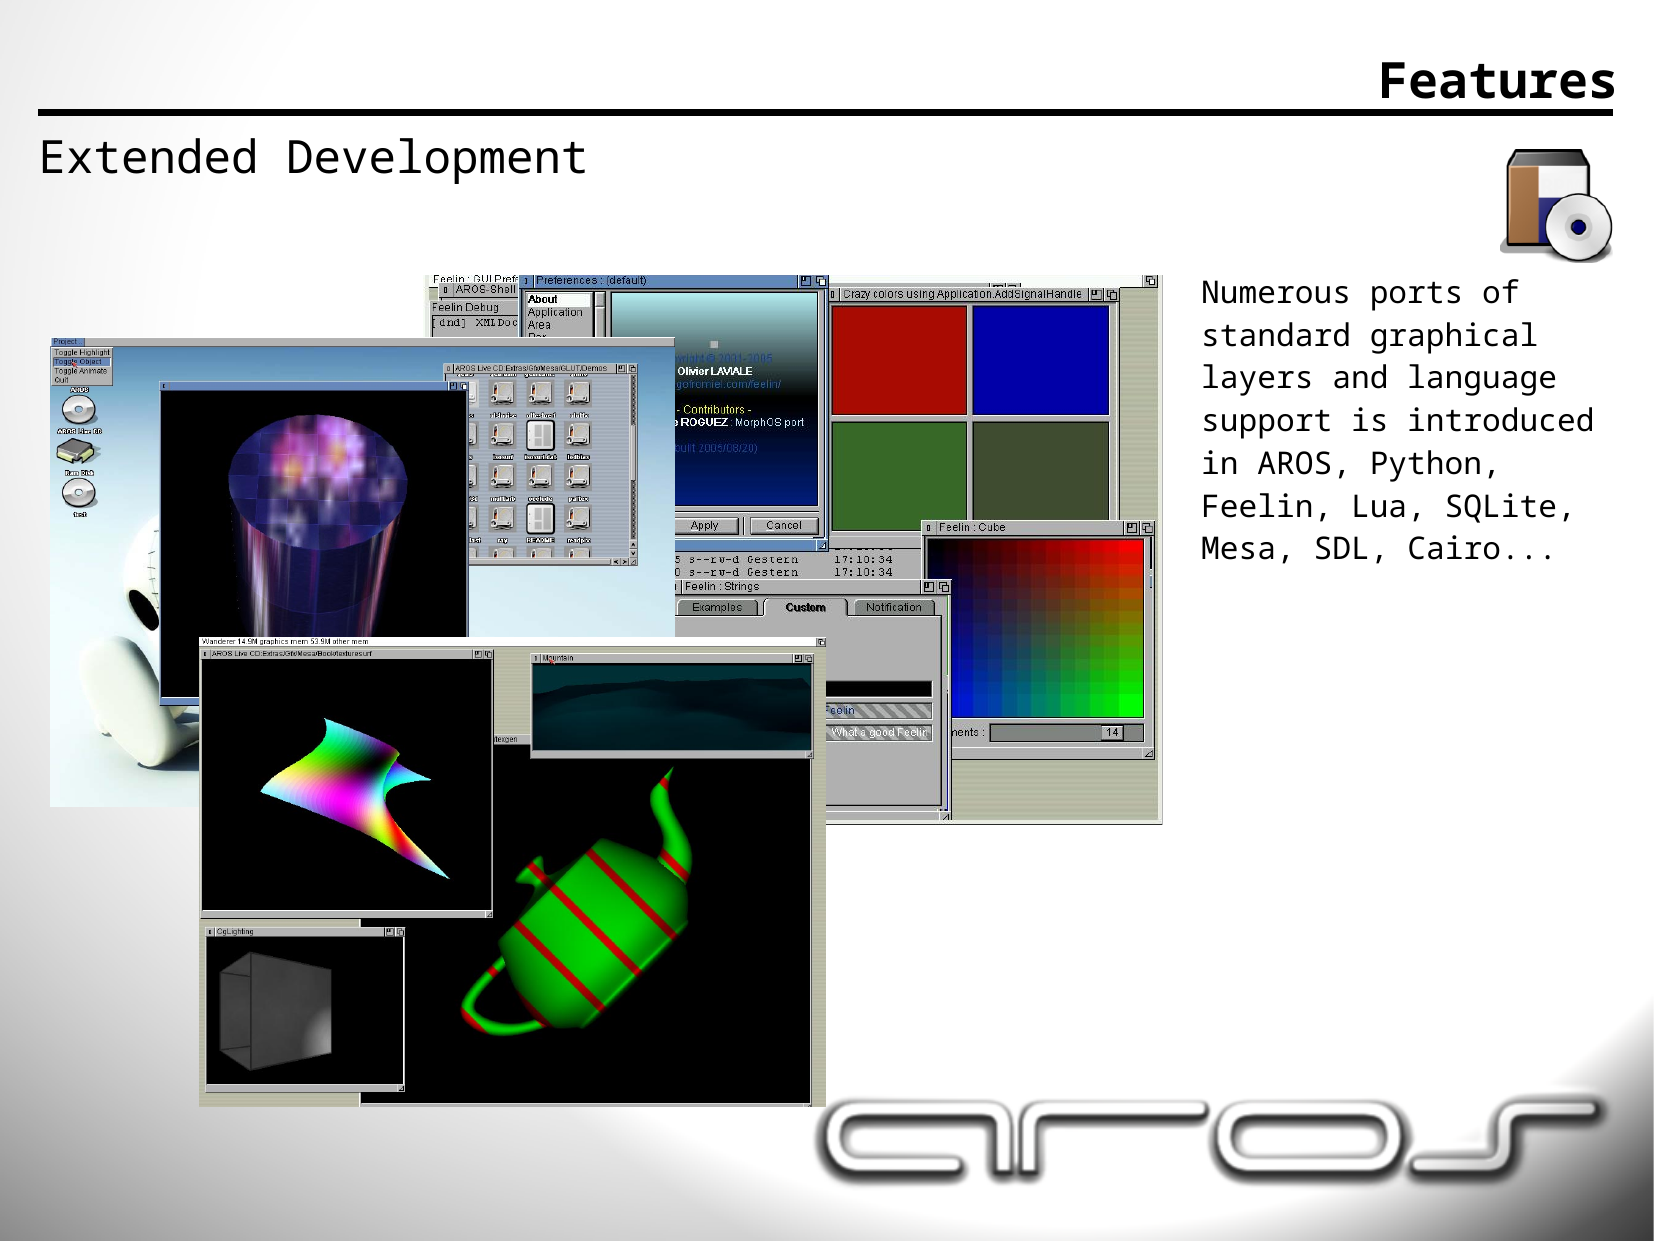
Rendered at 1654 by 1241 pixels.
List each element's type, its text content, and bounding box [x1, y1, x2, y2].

text_box Features [1363, 37, 1637, 103]
text_box Extended Development [23, 116, 604, 178]
picture [0, 0, 1654, 1241]
text_box Numerous ports of standard graphical layers and language support is introduced in AROS, Python, Feelin, Lua, SQLite, Mesa, SDL, Cairo... [1186, 262, 1624, 838]
